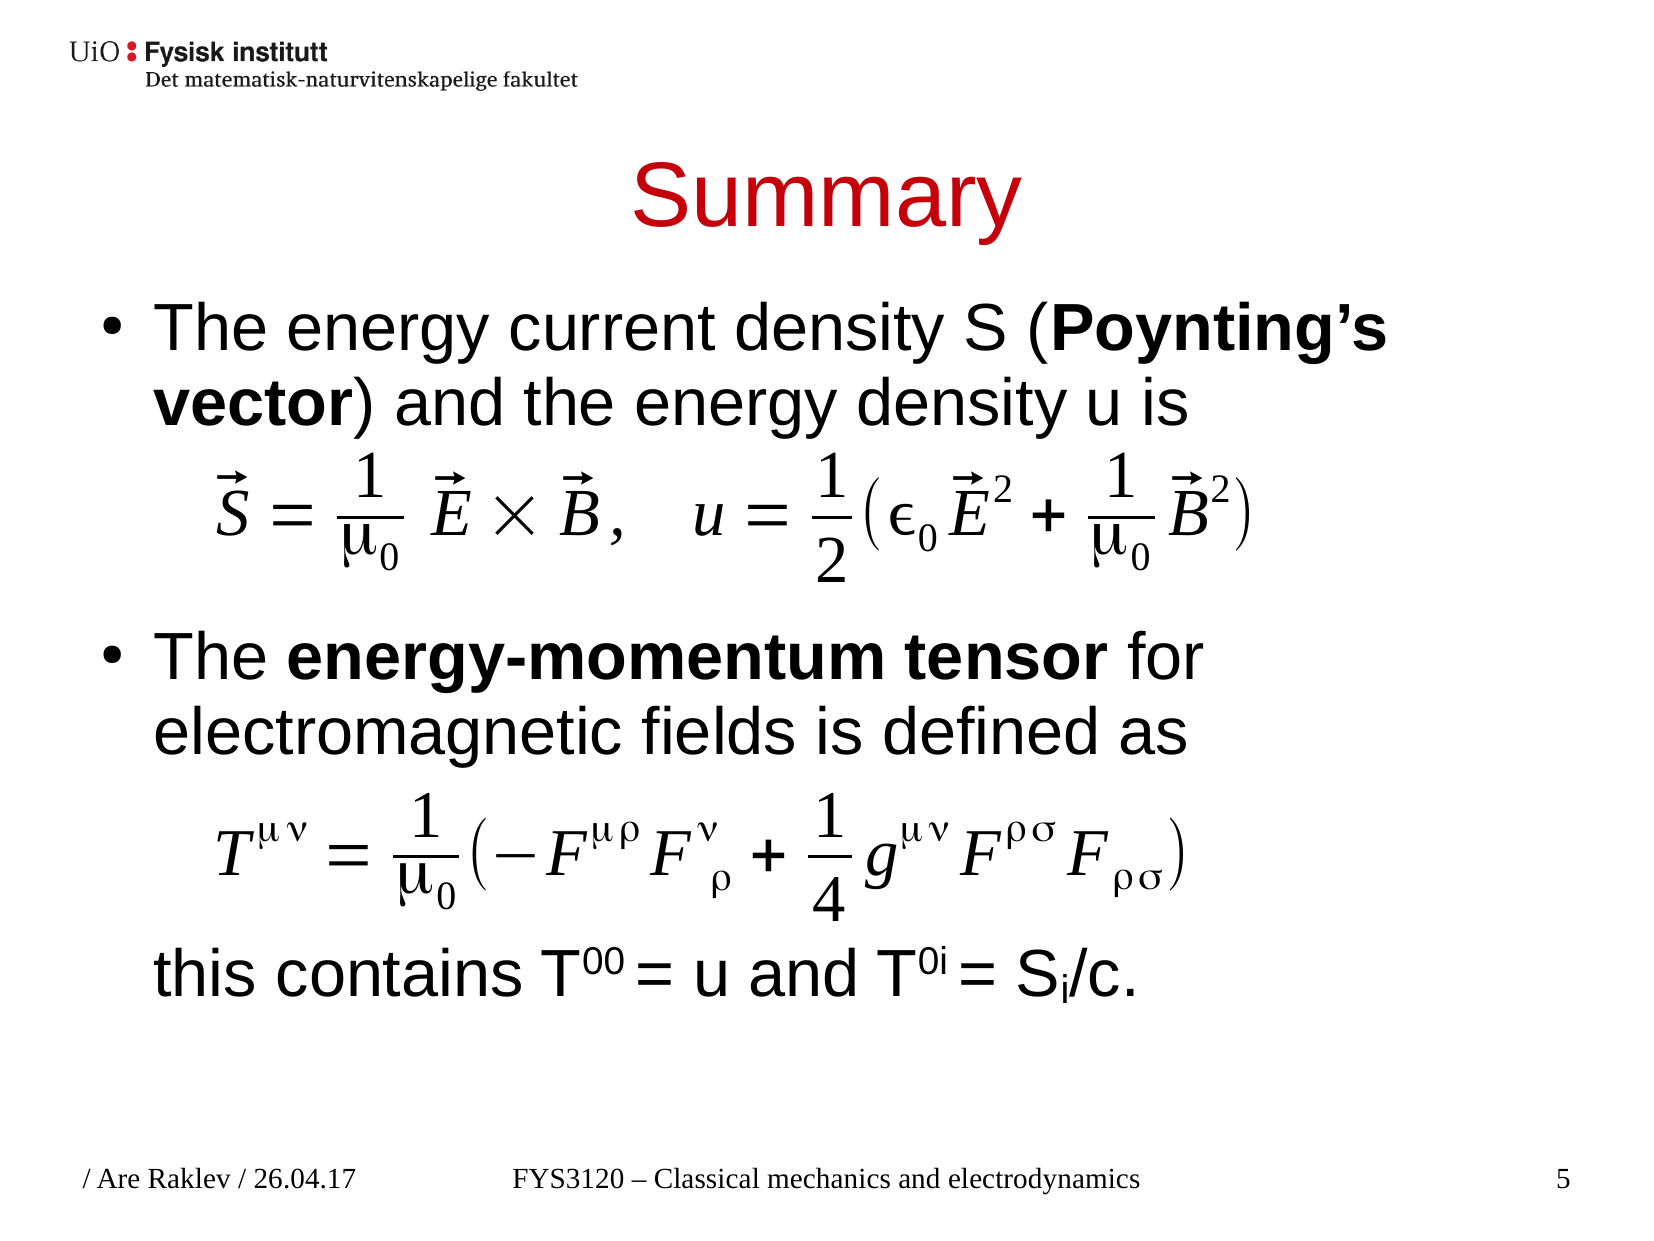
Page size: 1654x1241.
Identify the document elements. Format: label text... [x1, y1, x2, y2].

picture [68, 37, 581, 93]
chart [207, 776, 1196, 936]
chart [207, 437, 1262, 597]
list The energy current density S (Poynting’s vector) and the energy density u is The energy-momentum tensor for electromagnetic fields is defined as this contains T00 = u and T0i = Si/c. [82, 290, 1571, 1147]
title Summary [82, 90, 1571, 290]
